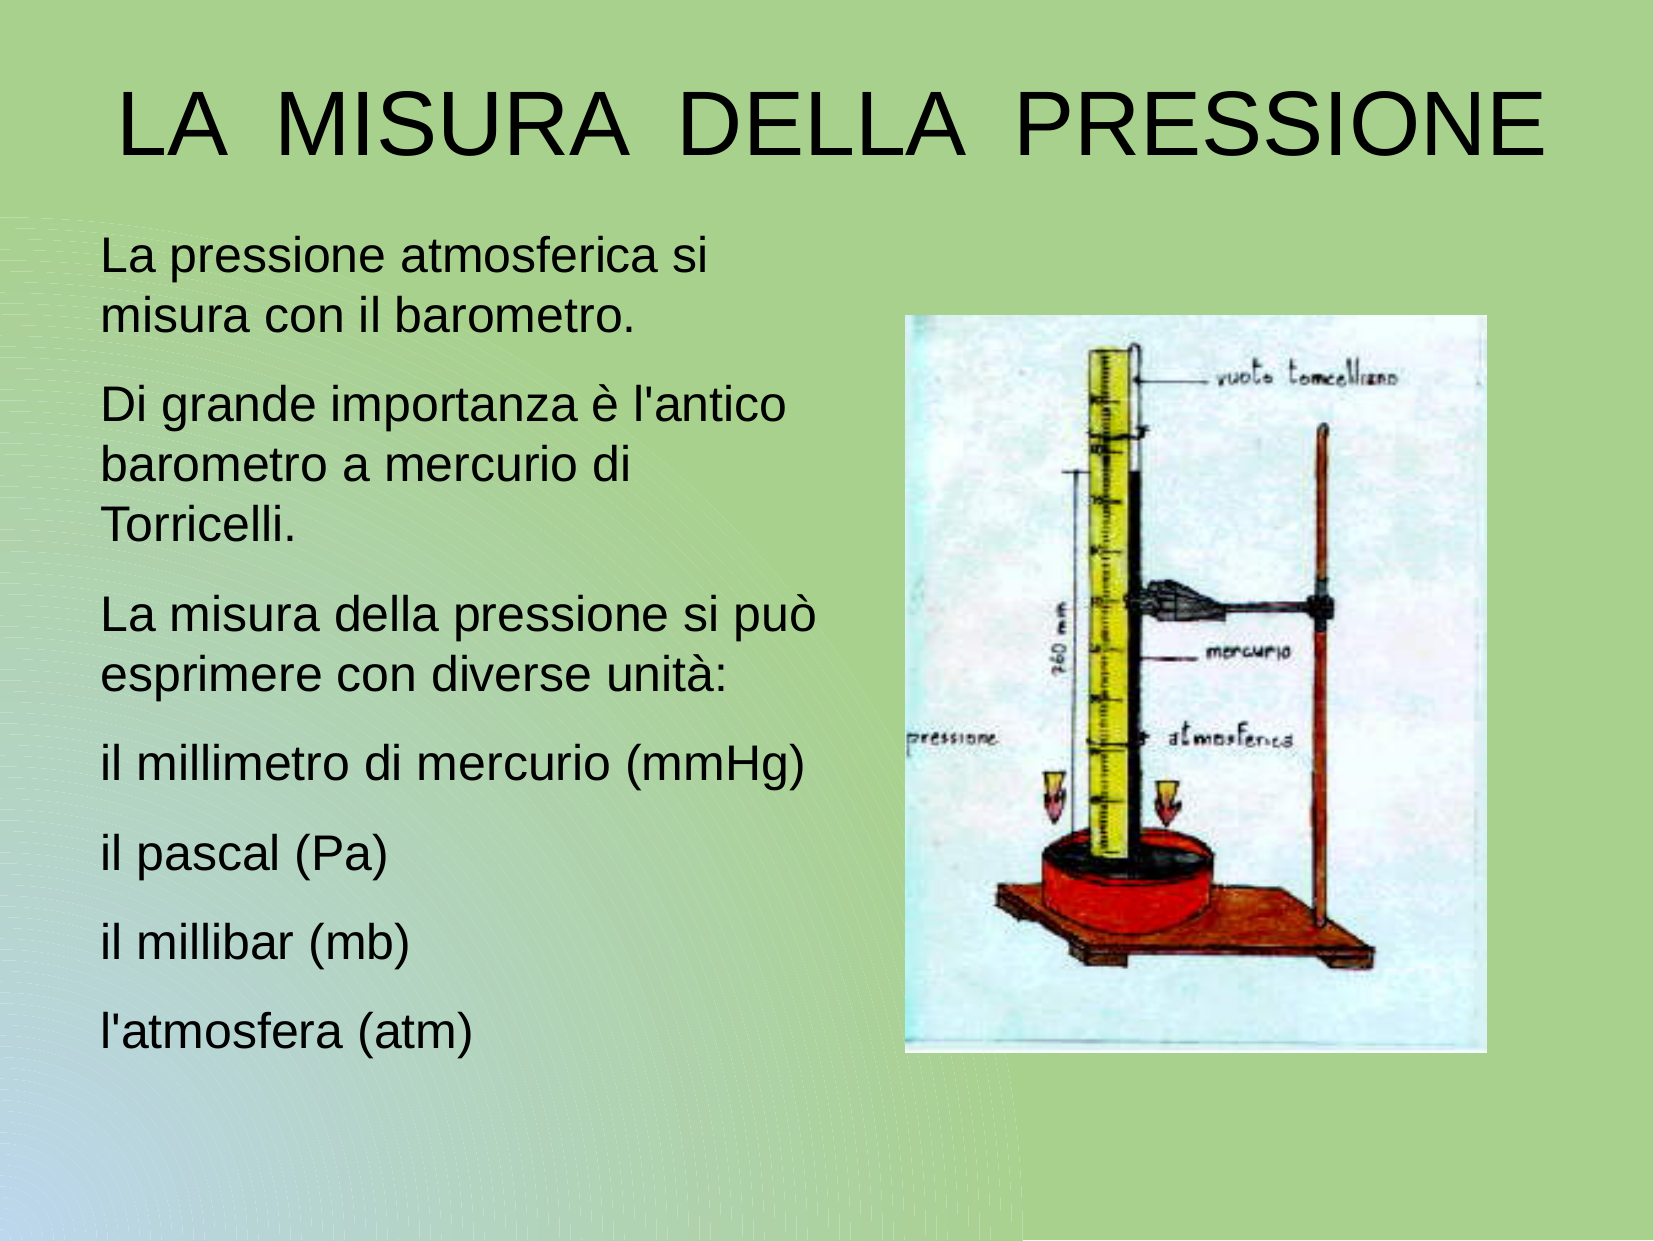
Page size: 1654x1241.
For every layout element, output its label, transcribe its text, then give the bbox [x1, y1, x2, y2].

title LA MISURA DELLA PRESSIONE [88, 15, 1578, 223]
picture [905, 315, 1487, 1053]
list La pressione atmosferica si misura con il barometro. Di grande importanza è l'antico barometro a mercurio di Torricelli. La misura della pressione si può esprimere con diverse unità: il millimetro di mercurio (mmHg) il pascal (Pa) il millibar (mb) l'atmosfera (atm) [100, 222, 827, 1210]
